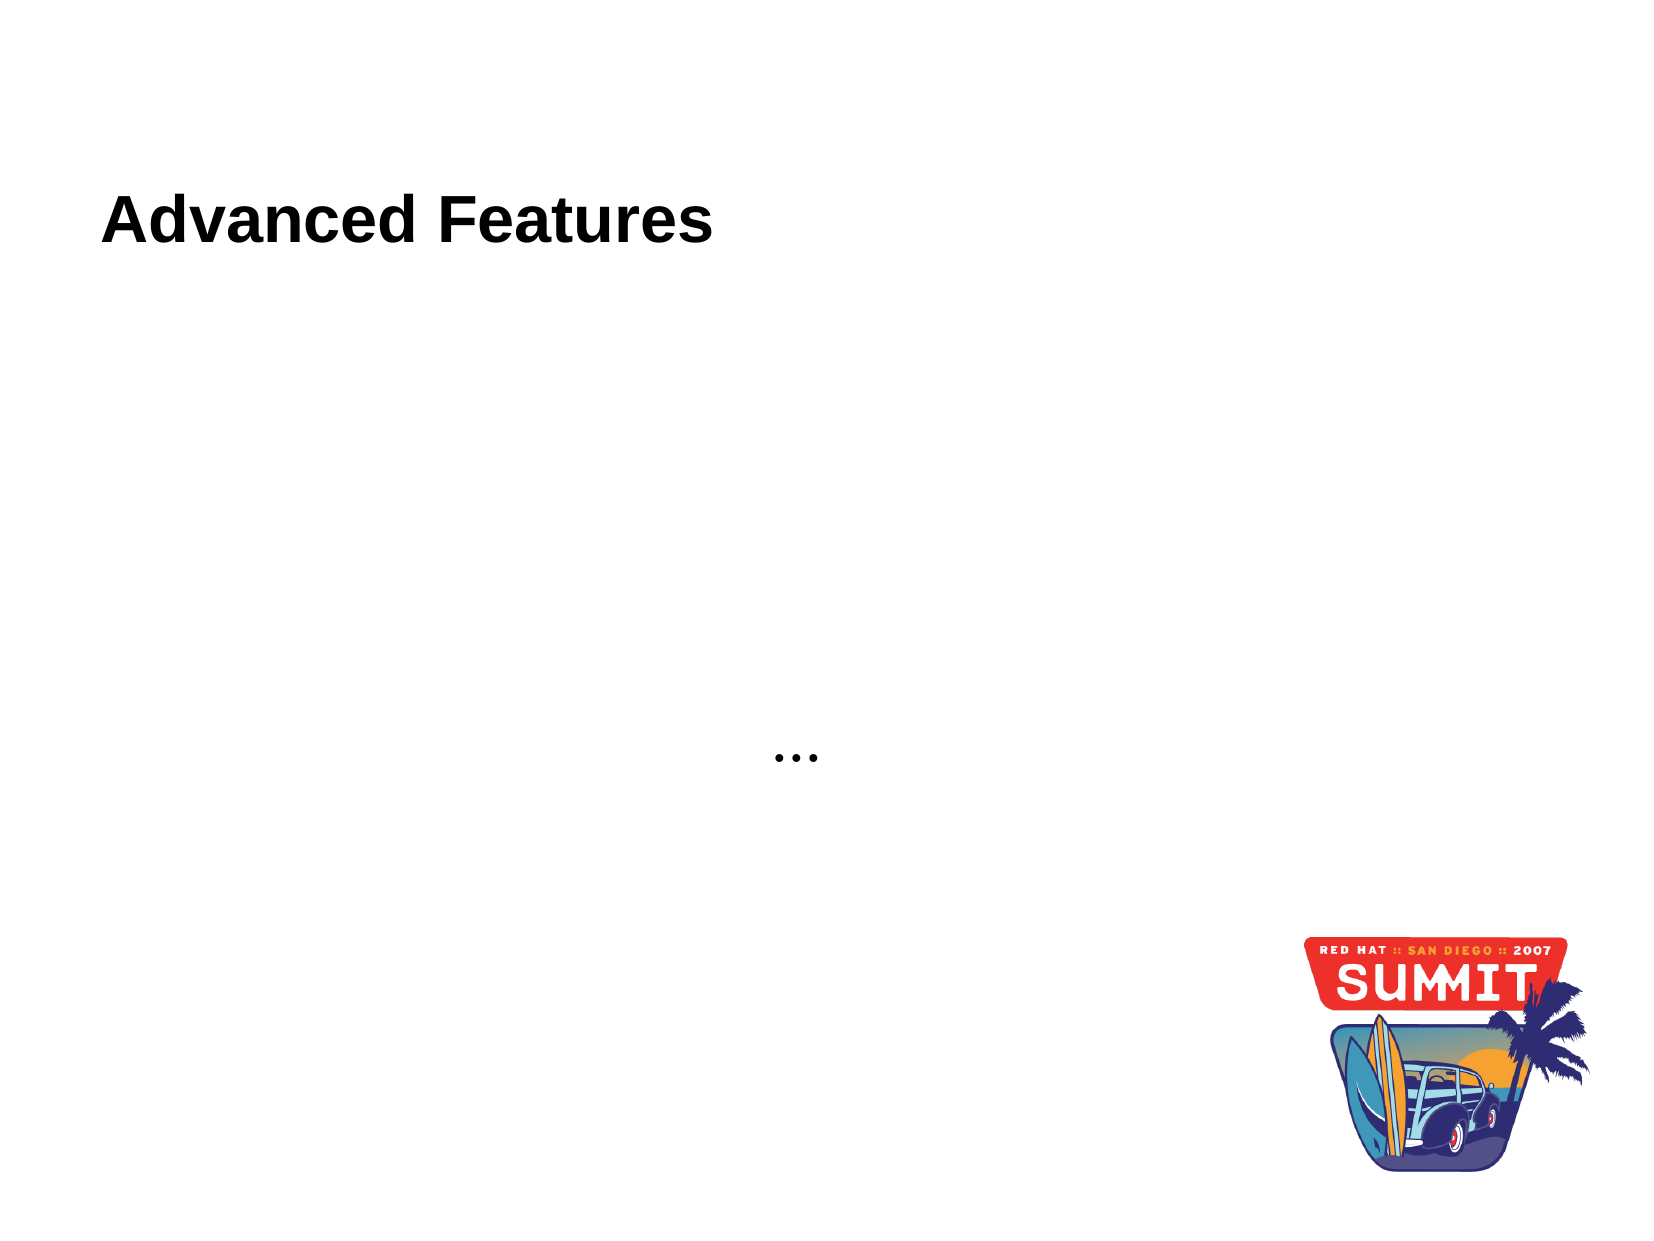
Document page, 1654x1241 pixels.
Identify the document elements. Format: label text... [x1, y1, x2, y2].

subtitle ... [94, 304, 1500, 1174]
title Advanced Features [100, 164, 1506, 275]
picture [1500, 937, 1590, 1172]
